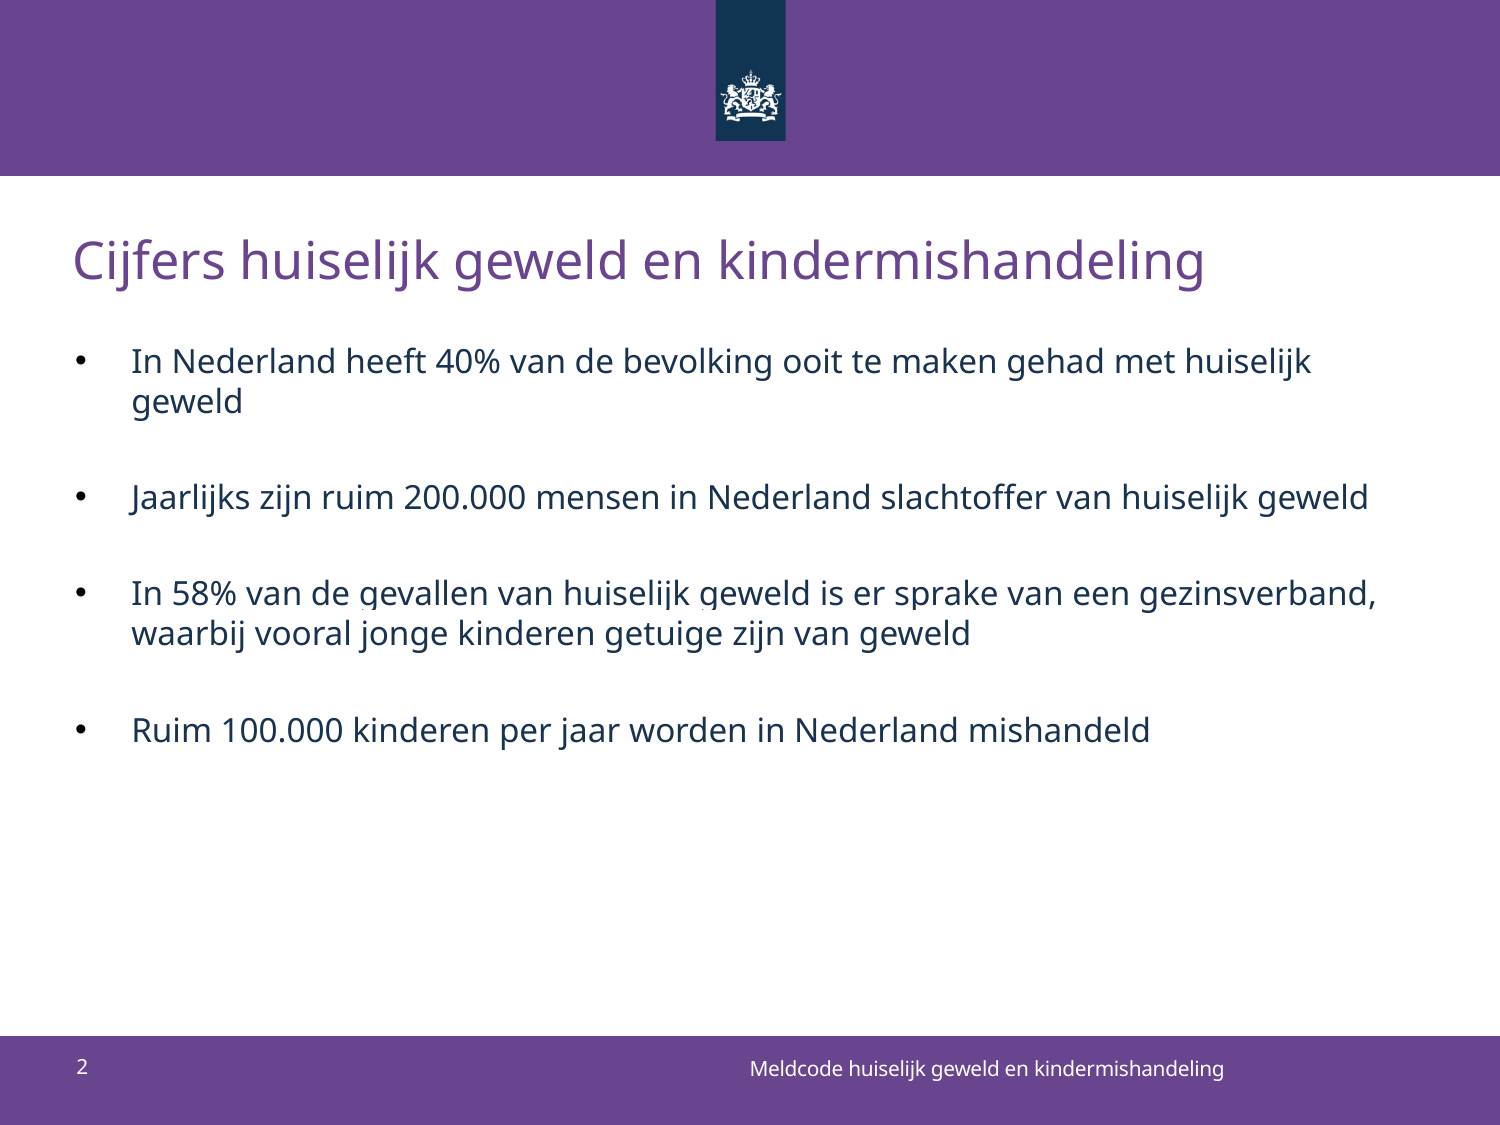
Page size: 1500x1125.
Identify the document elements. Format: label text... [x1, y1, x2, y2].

text_box 3 [61, 1046, 179, 1106]
picture [0, 0, 1500, 141]
list In Nederland heeft 40% van de bevolking ooit te maken gehad met huiselijk geweld Jaarlijks zijn ruim 200.000 mensen in Nederland slachtoffer van huiselijk geweld In 58% van de gevallen van huiselijk geweld is er sprake van een gezinsverband, waarbij vooral jonge kinderen getuige zijn van geweld Ruim 100.000 kinderen per jaar worden in Nederland mishandeld [75, 339, 1425, 993]
text_box Meldcode huiselijk geweld en kindermishandeling [734, 1047, 1418, 1100]
title Cijfers huiselijk geweld en kindermishandeling [57, 220, 1408, 302]
